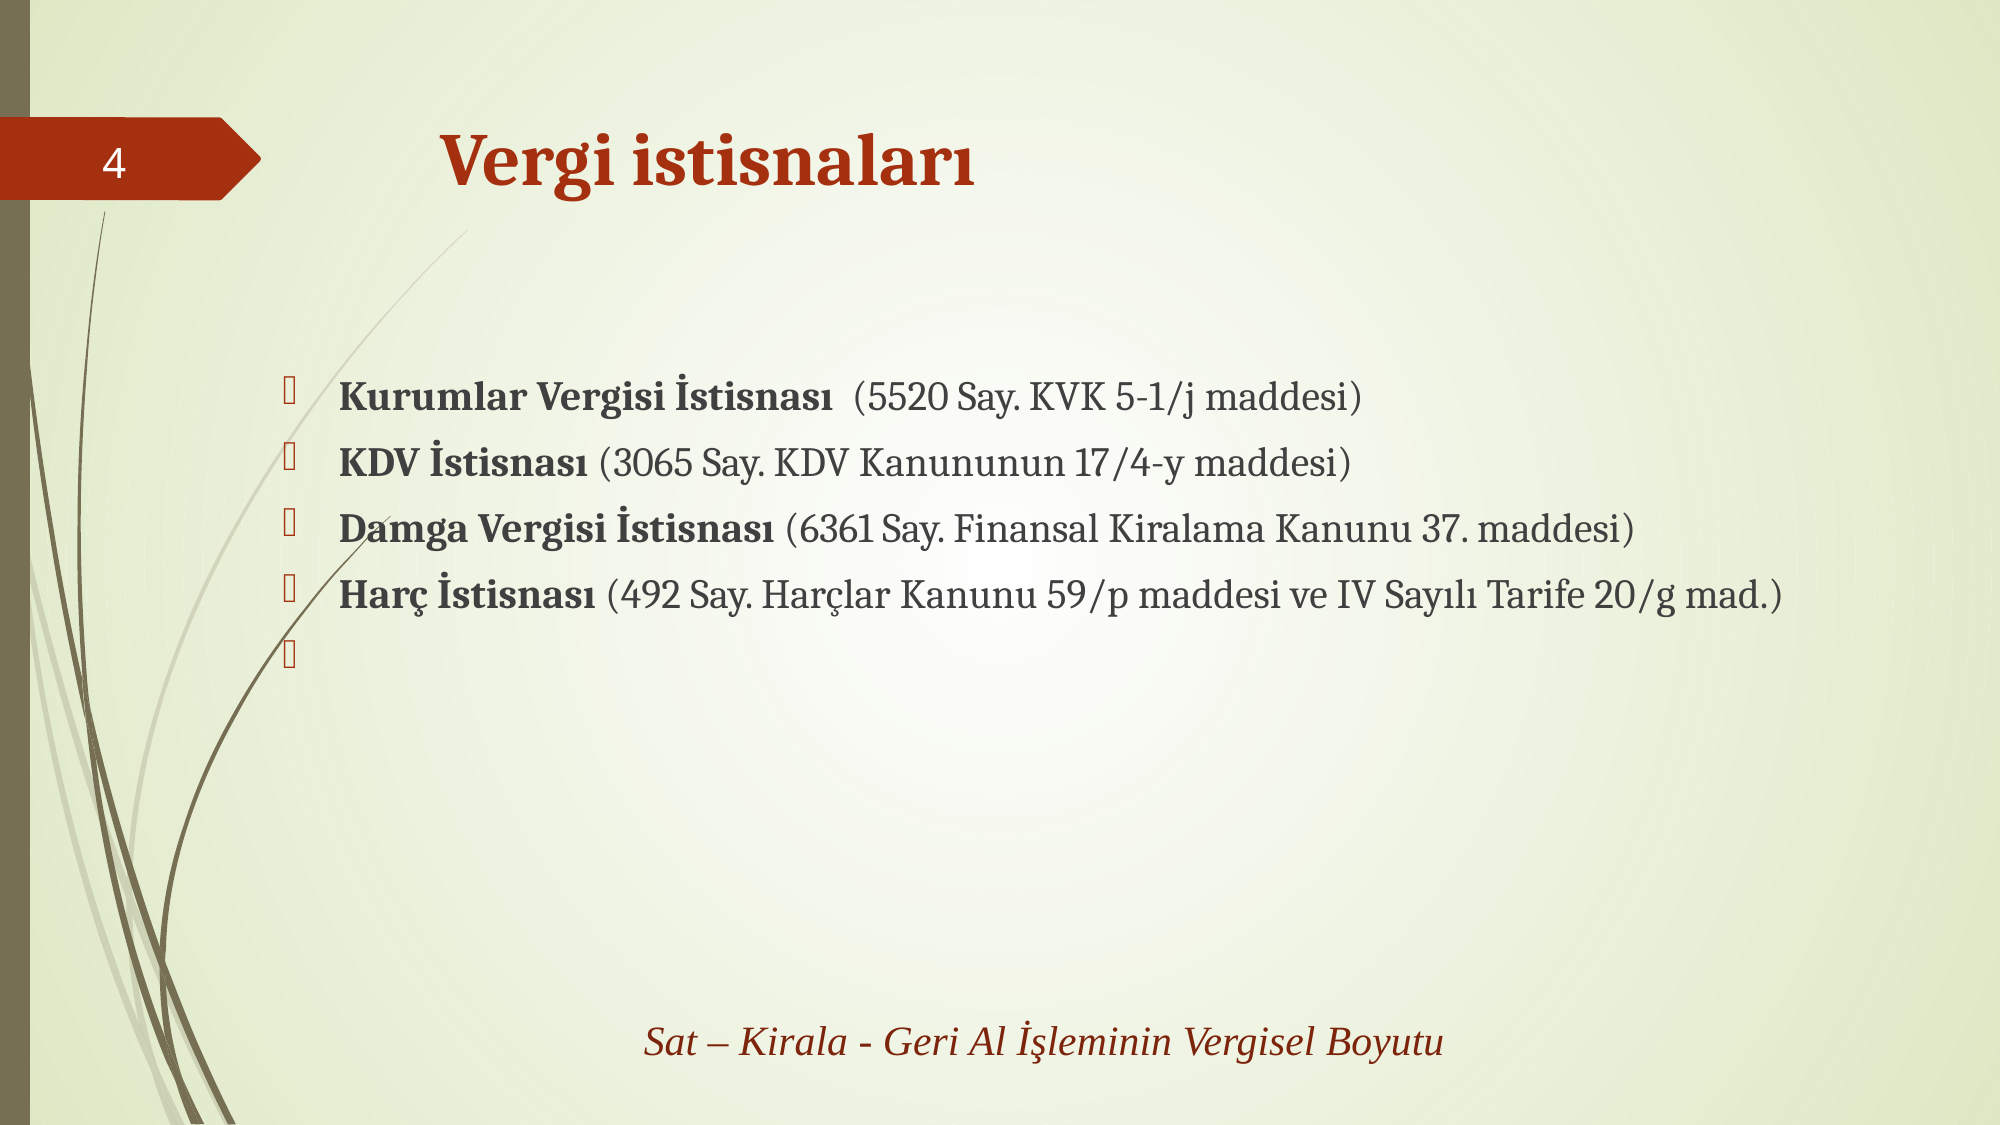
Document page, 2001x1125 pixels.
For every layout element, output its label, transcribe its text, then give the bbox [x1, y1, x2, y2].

text_box [87, 129, 216, 190]
list Kurumlar Vergisi İstisnası (5520 Say. KVK 5-1/j maddesi) KDV İstisnası (3065 Say. KDV Kanununun 17/4-y maddesi) Damga Vergisi İstisnası (6361 Say. Finansal Kiralama Kanunu 37. maddesi) Harç İstisnası (492 Say. Harçlar Kanunu 59/p maddesi ve IV Sayılı Tarife 20/g mad.) [267, 366, 1888, 970]
text_box Sat – Kirala - Geri Al İşleminin Vergisel Boyutu [424, 1006, 1675, 1067]
title Vergi istisnaları [425, 102, 1888, 313]
